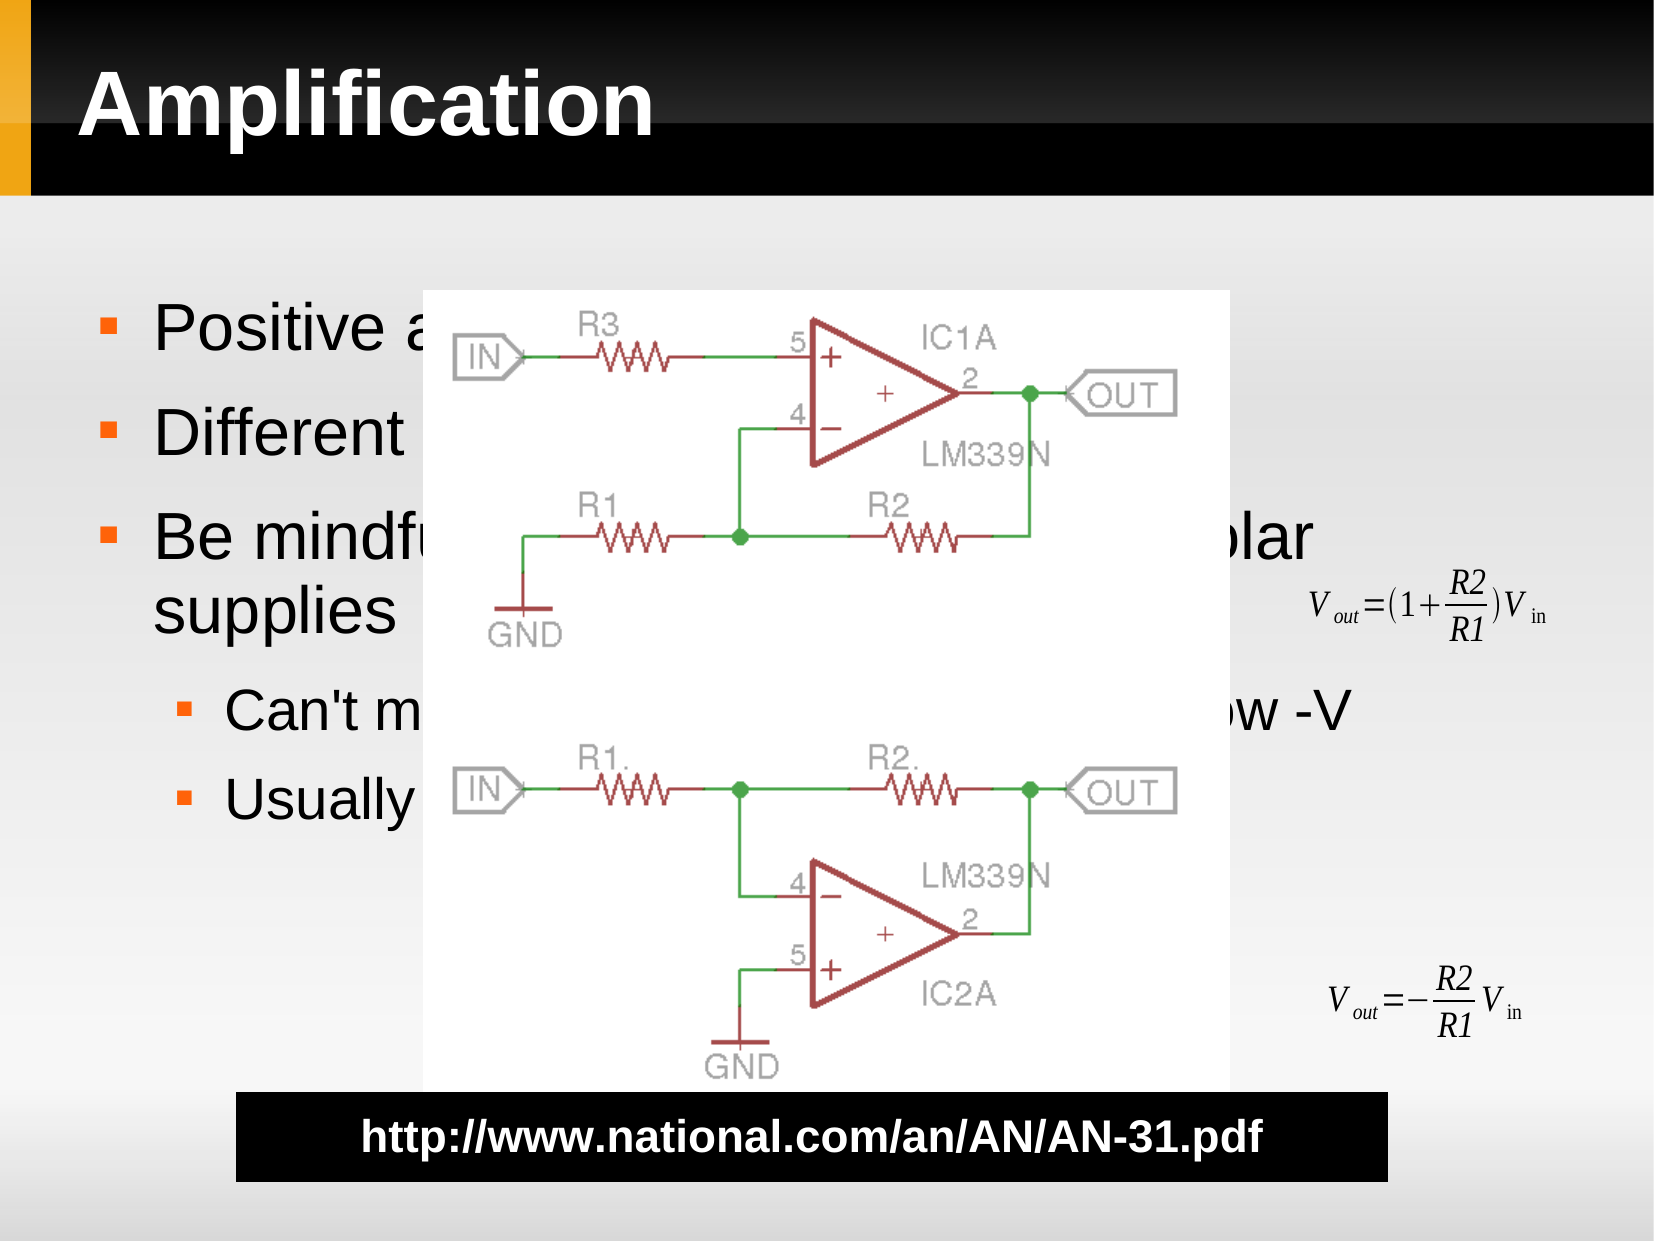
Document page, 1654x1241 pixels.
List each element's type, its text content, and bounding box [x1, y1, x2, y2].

title Amplification [76, 7, 1565, 200]
chart [1318, 956, 1530, 1046]
chart [1299, 561, 1554, 650]
list Positive and Negative Different forumula for gain for each Be mindful of signal levels with unipolar supplies Can't make output go above +V or below -V Usually requires bias [82, 290, 417, 1094]
picture [0, 0, 1654, 1241]
text_box http://www.national.com/an/AN/AN-31.pdf [236, 1092, 1388, 1182]
